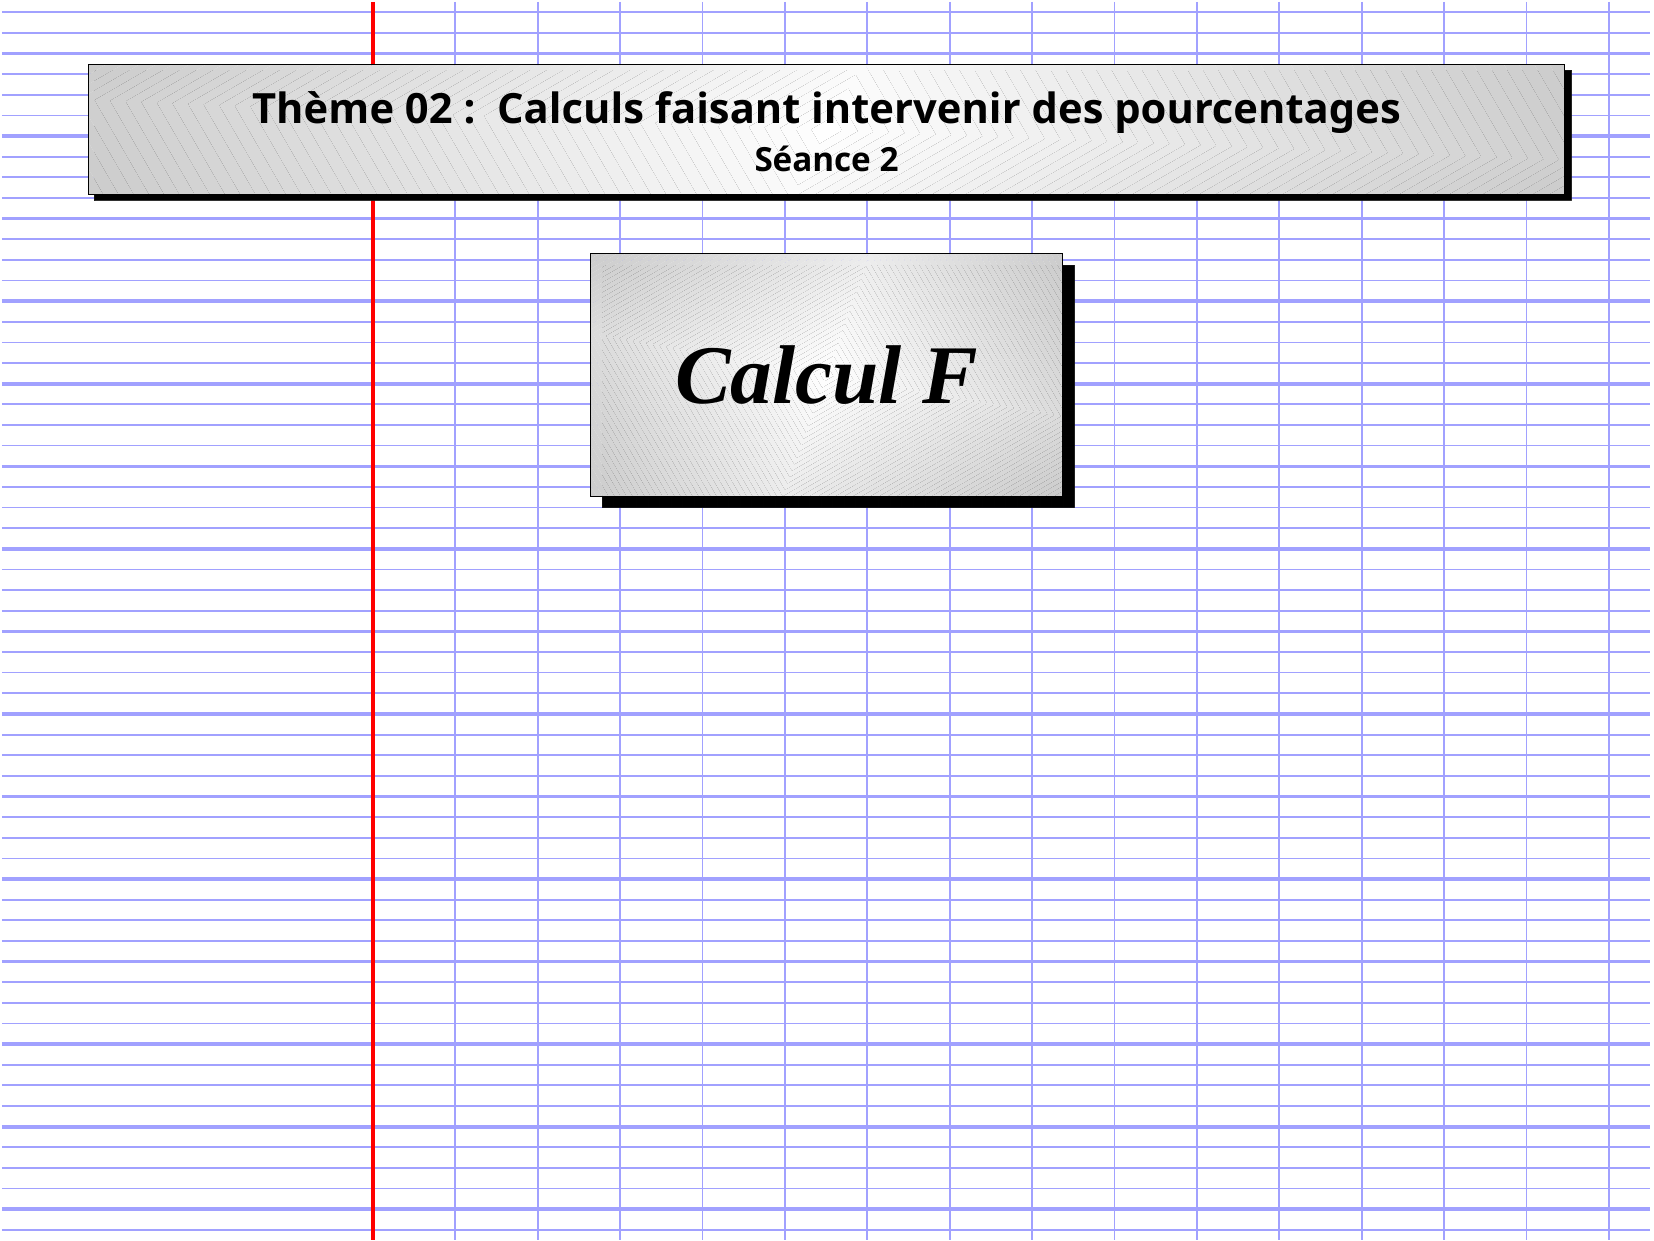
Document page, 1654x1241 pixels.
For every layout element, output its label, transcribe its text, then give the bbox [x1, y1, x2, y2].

text_box Thème 02 : Calculs faisant intervenir des pourcentages Séance 2 [88, 64, 1565, 195]
text_box Calcul F [590, 253, 1063, 497]
picture [0, 0, 1654, 1241]
